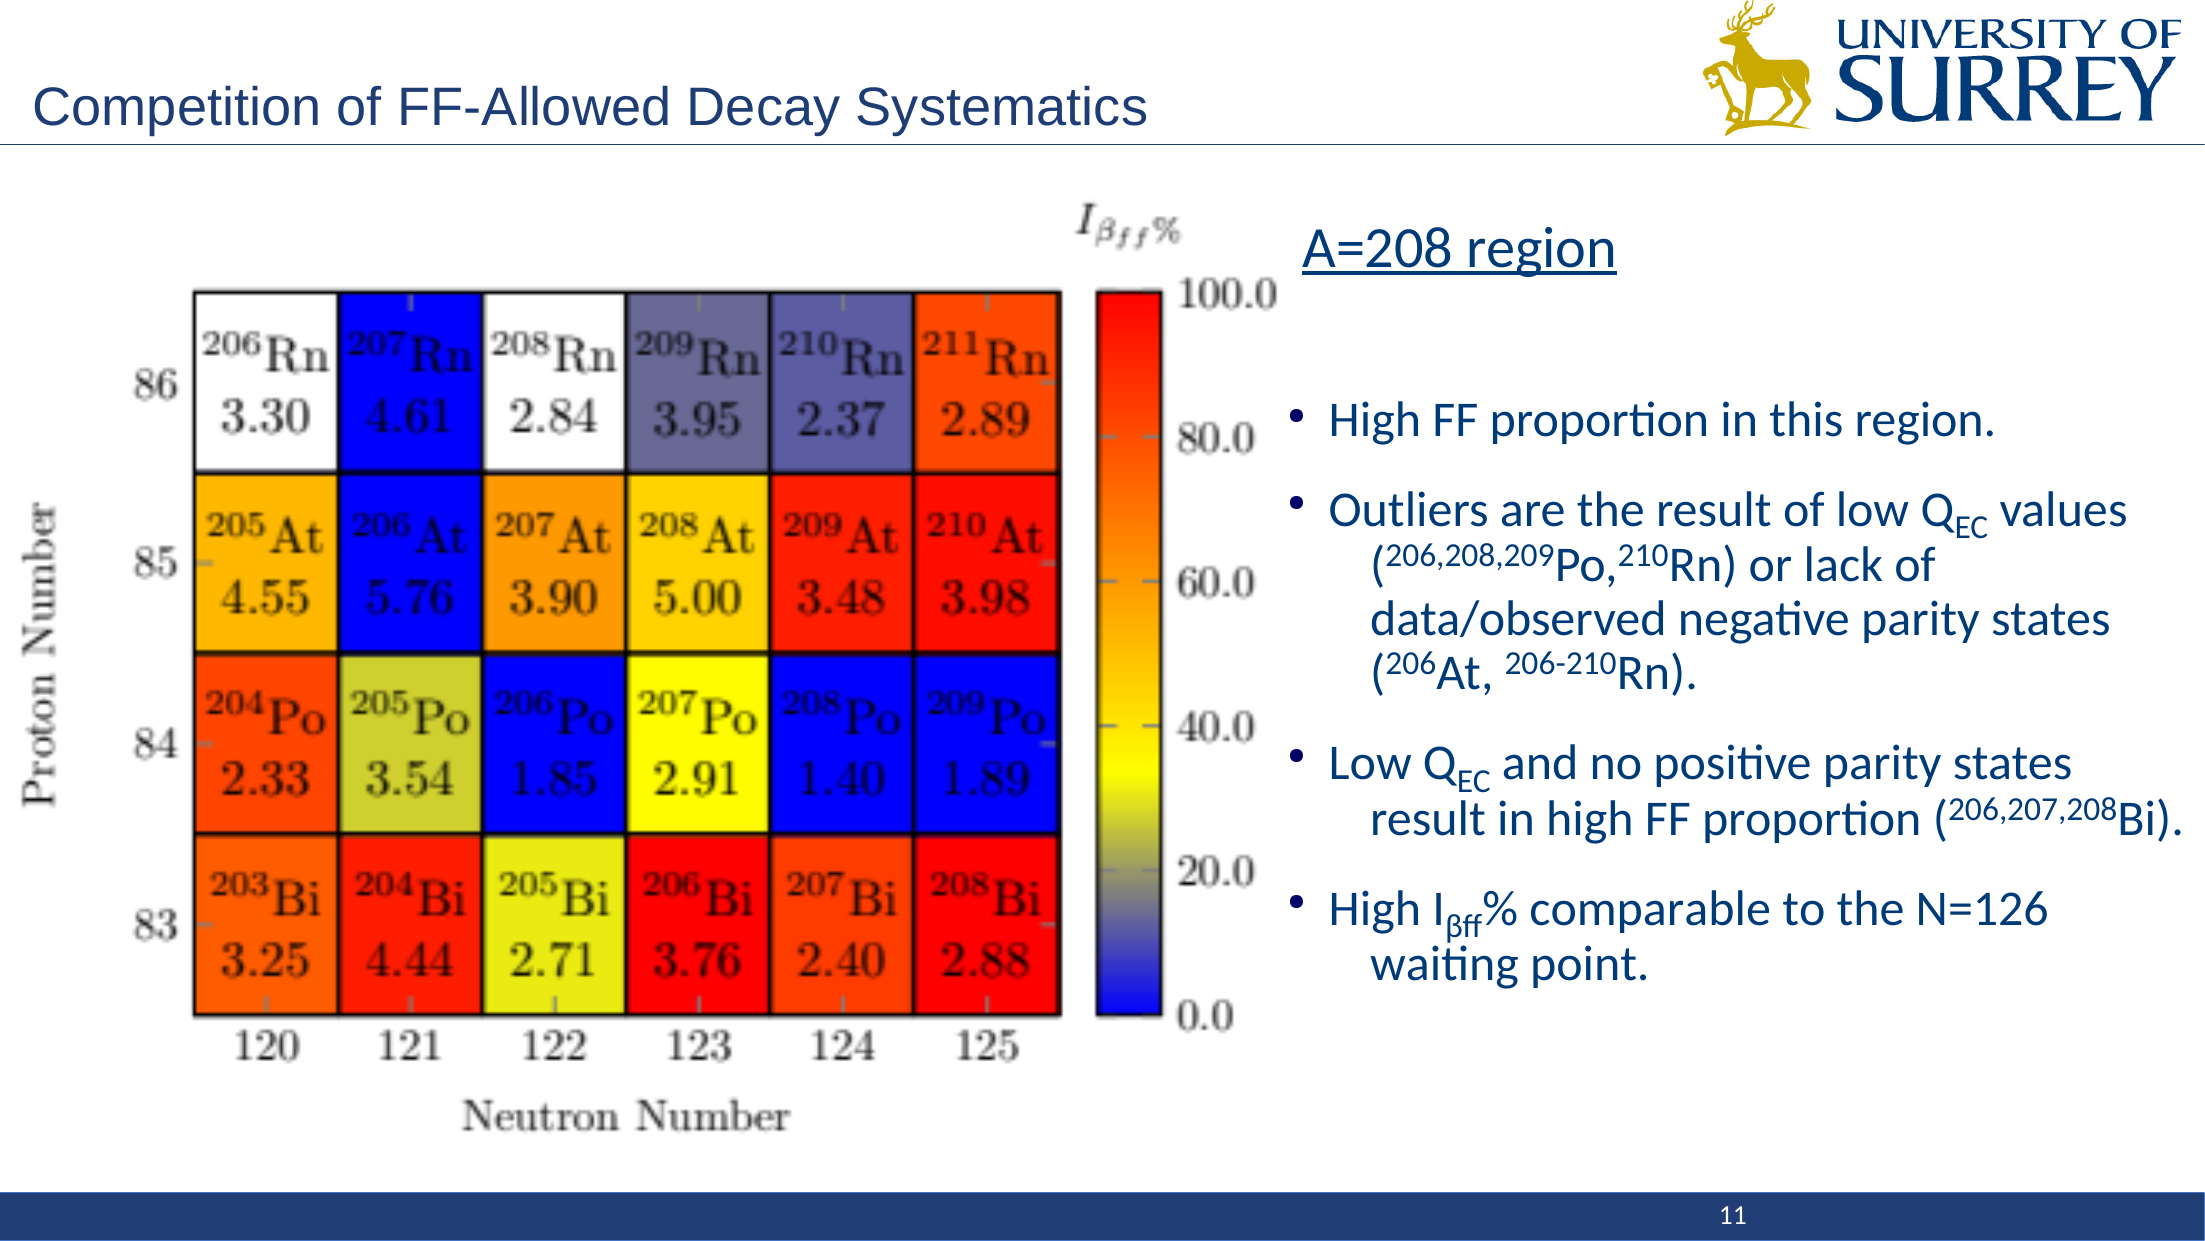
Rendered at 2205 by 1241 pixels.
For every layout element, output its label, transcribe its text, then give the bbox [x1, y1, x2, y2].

text_box High FF proportion in this region. Outliers are the result of low QEC values (206,208,209Po,210Rn) or lack of data/observed negative parity states (206At, 206-210Rn). Low QEC and no positive parity states result in high FF proportion (206,207,208Bi). High Iβff% comparable to the N=126 waiting point. [1287, 303, 2195, 1138]
text_box A=208 region [1287, 216, 2195, 303]
picture [10, 188, 1288, 1138]
text_box [1703, 1180, 2200, 1241]
text_box Competition of FF-Allowed Decay Systematics [17, 68, 1188, 147]
